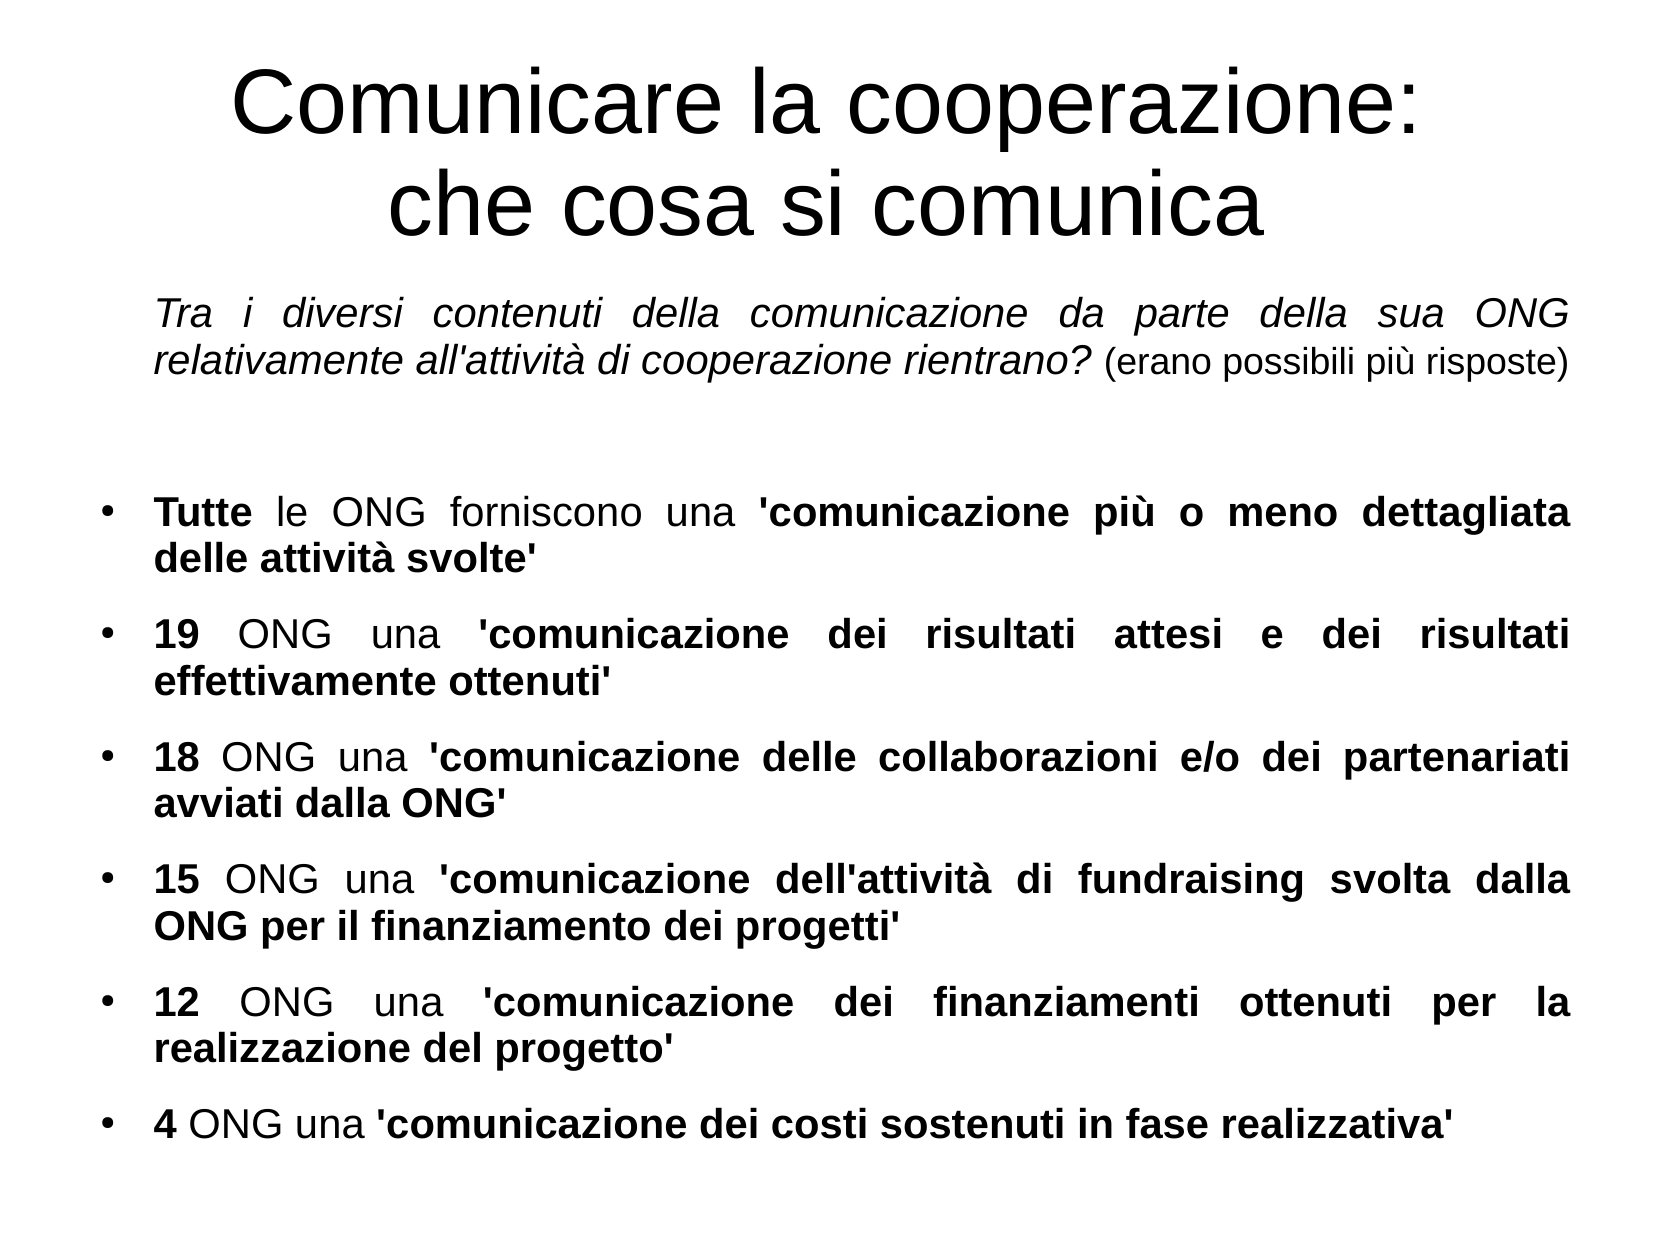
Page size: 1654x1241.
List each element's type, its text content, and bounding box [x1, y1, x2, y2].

title Comunicare la cooperazione: che cosa si comunica [82, 49, 1571, 257]
list Tra i diversi contenuti della comunicazione da parte della sua ONG relativamente all'attività di cooperazione rientrano? (erano possibili più risposte) Tutte le ONG forniscono una 'comunicazione più o meno dettagliata delle attività svolte' 19 ONG una 'comunicazione dei risultati attesi e dei risultati effettivamente ottenuti' 18 ONG una 'comunicazione delle collaborazioni e/o dei partenariati avviati dalla ONG' 15 ONG una 'comunicazione dell'attività di fundraising svolta dalla ONG per il finanziamento dei progetti' 12 ONG una 'comunicazione dei finanziamenti ottenuti per la realizzazione del progetto' 4 ONG una 'comunicazione dei costi sostenuti in fase realizzativa' [82, 290, 1571, 1162]
